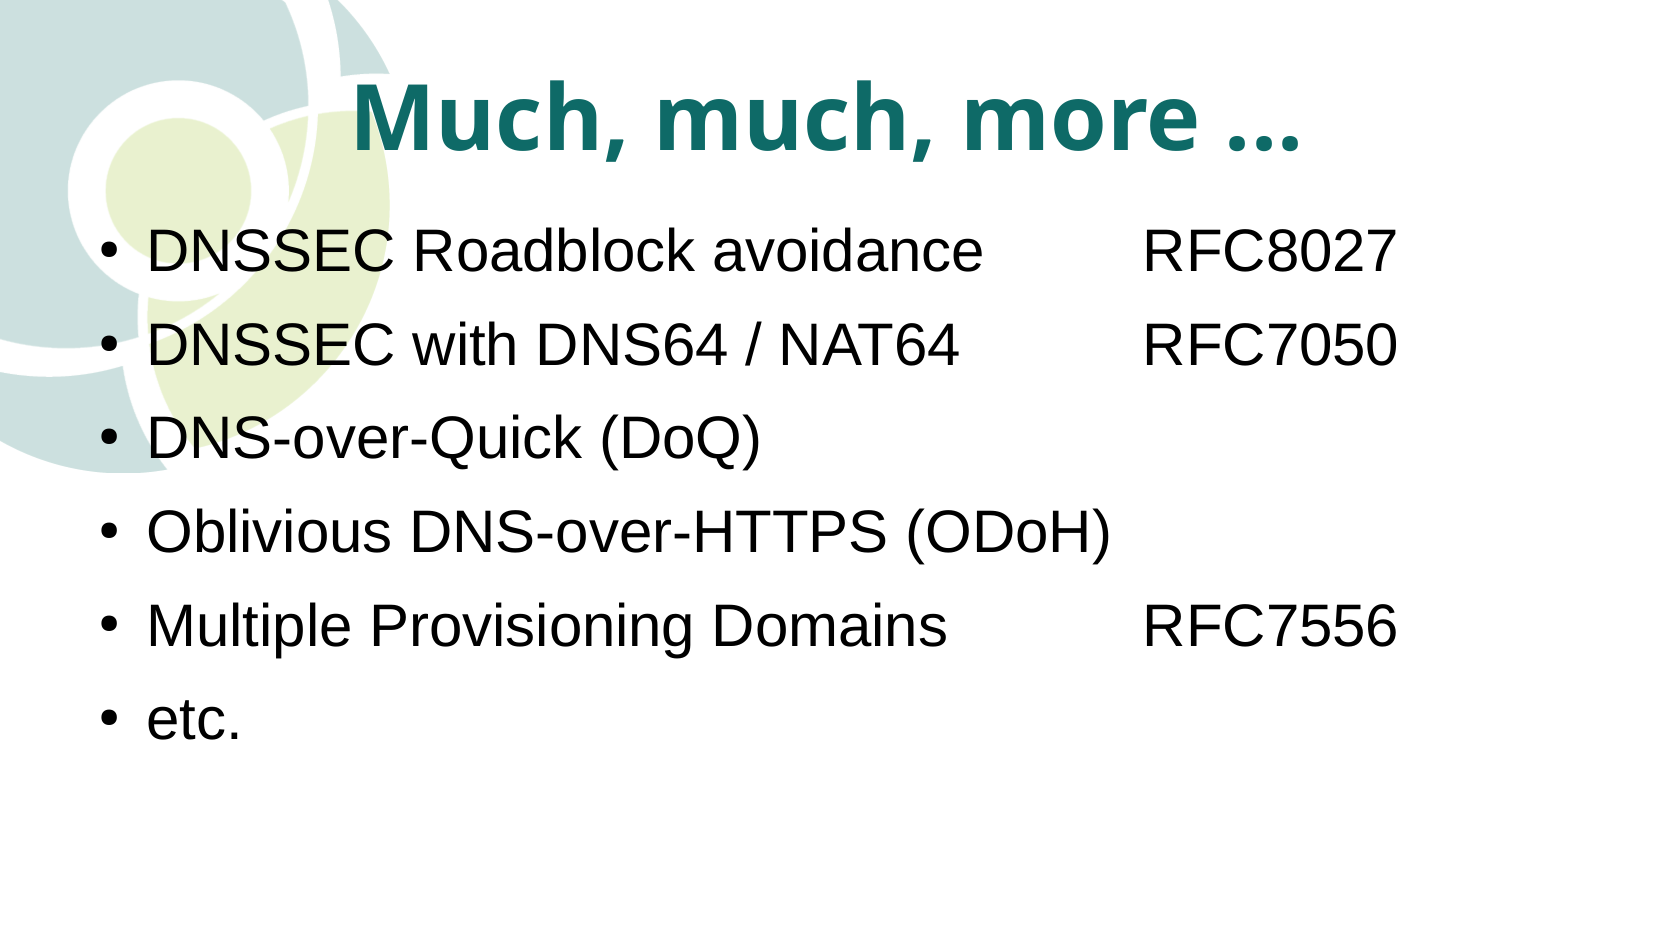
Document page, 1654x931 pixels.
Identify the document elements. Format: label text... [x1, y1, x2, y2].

list DNSSEC Roadblock avoidance RFC8027 DNSSEC with DNS64 / NAT64 RFC7050 DNS-over-Quick (DoQ) Oblivious DNS-over-HTTPS (ODoH) Multiple Provisioning Domains RFC7556 etc. [82, 217, 1571, 758]
title Much, much, more ... [82, 37, 1571, 193]
